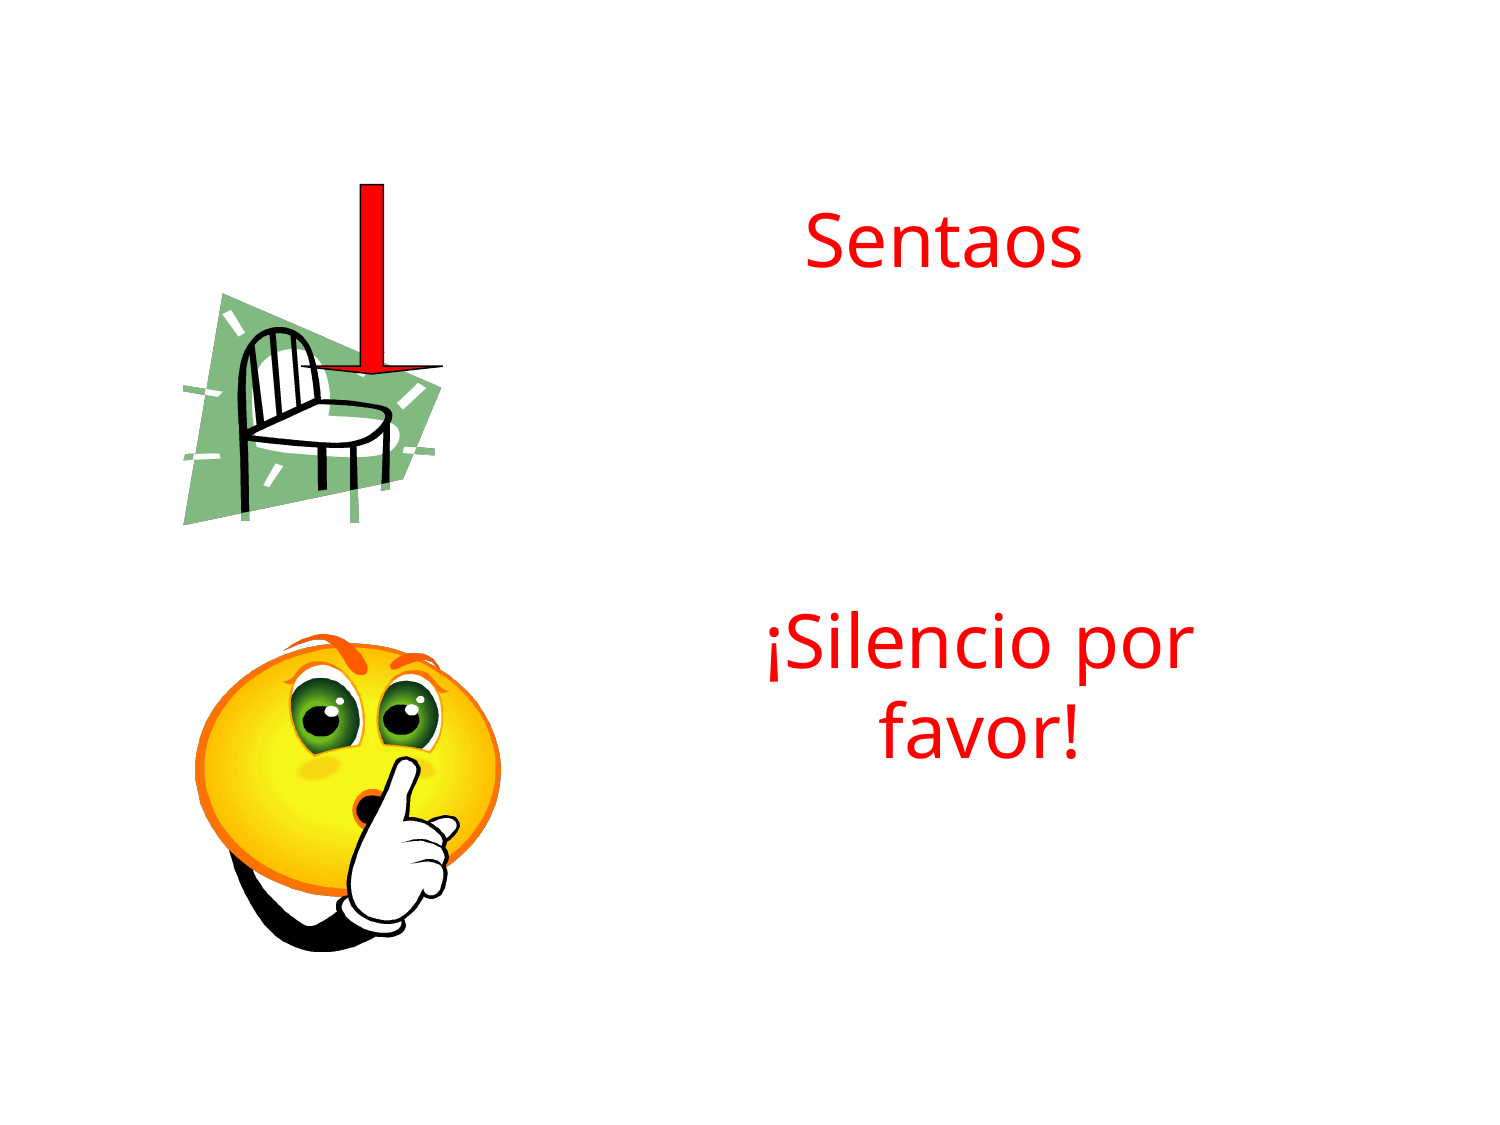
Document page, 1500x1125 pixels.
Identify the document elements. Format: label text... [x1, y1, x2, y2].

picture [194, 633, 502, 954]
text_box Sentaos [726, 184, 1164, 290]
text_box ¡Silencio por favor! [714, 586, 1246, 782]
text_box [301, 184, 443, 374]
picture [183, 290, 446, 529]
